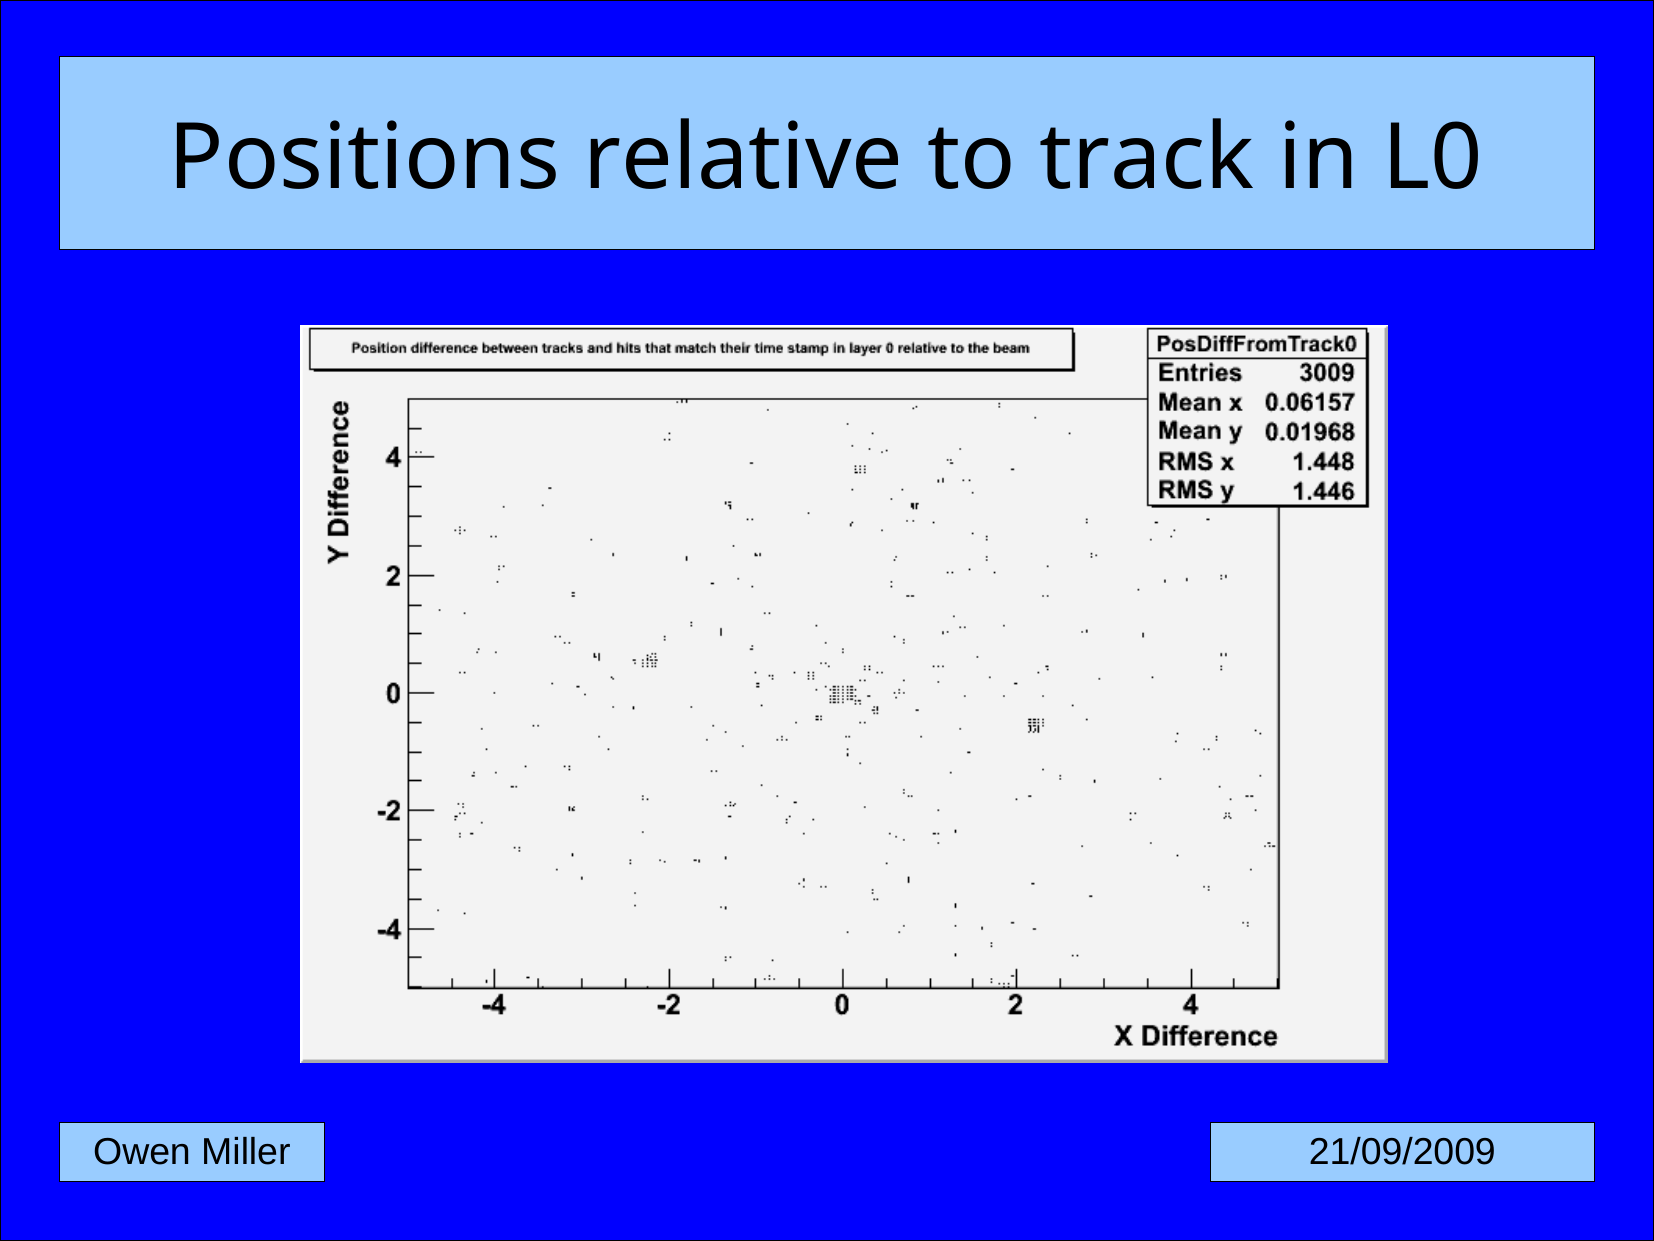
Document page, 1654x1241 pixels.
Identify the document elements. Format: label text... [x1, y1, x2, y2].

title Positions relative to track in L0 [59, 56, 1595, 250]
text_box 21/09/2009 [1210, 1122, 1595, 1182]
picture [300, 325, 1388, 1063]
text_box [0, 0, 1654, 1241]
text_box Owen Miller [59, 1122, 325, 1182]
